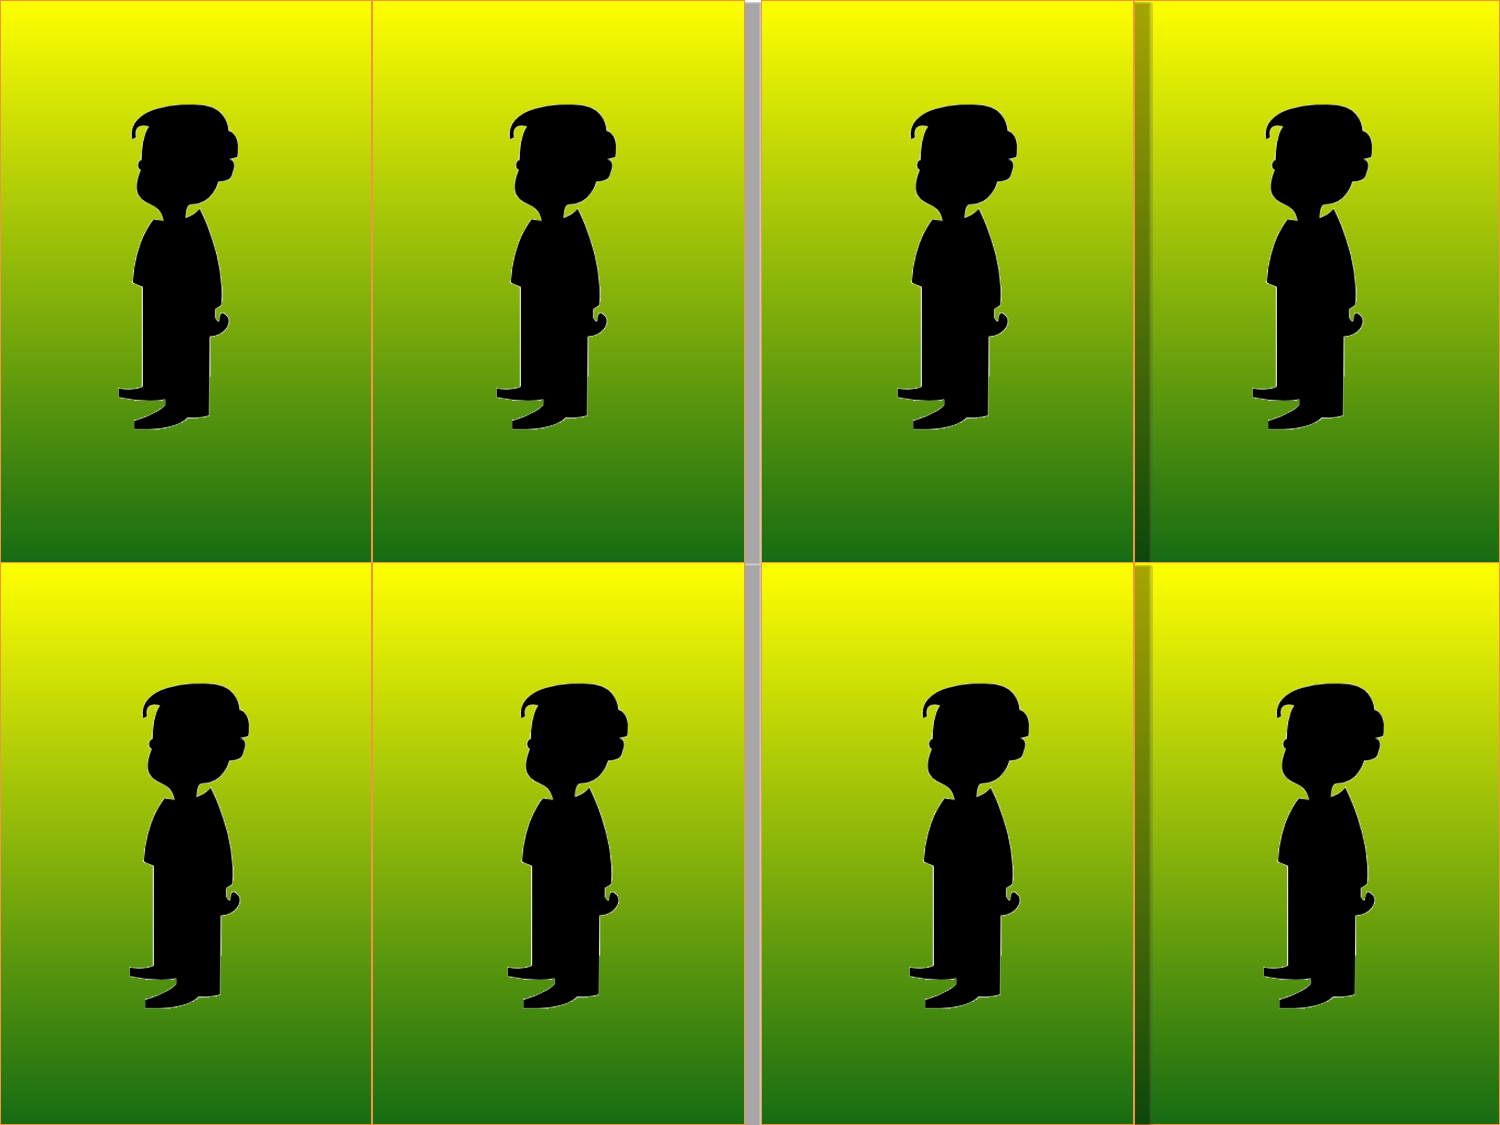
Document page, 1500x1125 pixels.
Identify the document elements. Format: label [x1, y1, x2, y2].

picture [891, 101, 1036, 434]
picture [490, 101, 635, 434]
text_box [761, 0, 1500, 1125]
picture [112, 101, 257, 434]
picture [1246, 101, 1391, 434]
picture [501, 680, 647, 1013]
picture [1257, 680, 1403, 1013]
text_box [0, 0, 745, 1125]
picture [123, 680, 268, 1013]
picture [903, 680, 1048, 1013]
